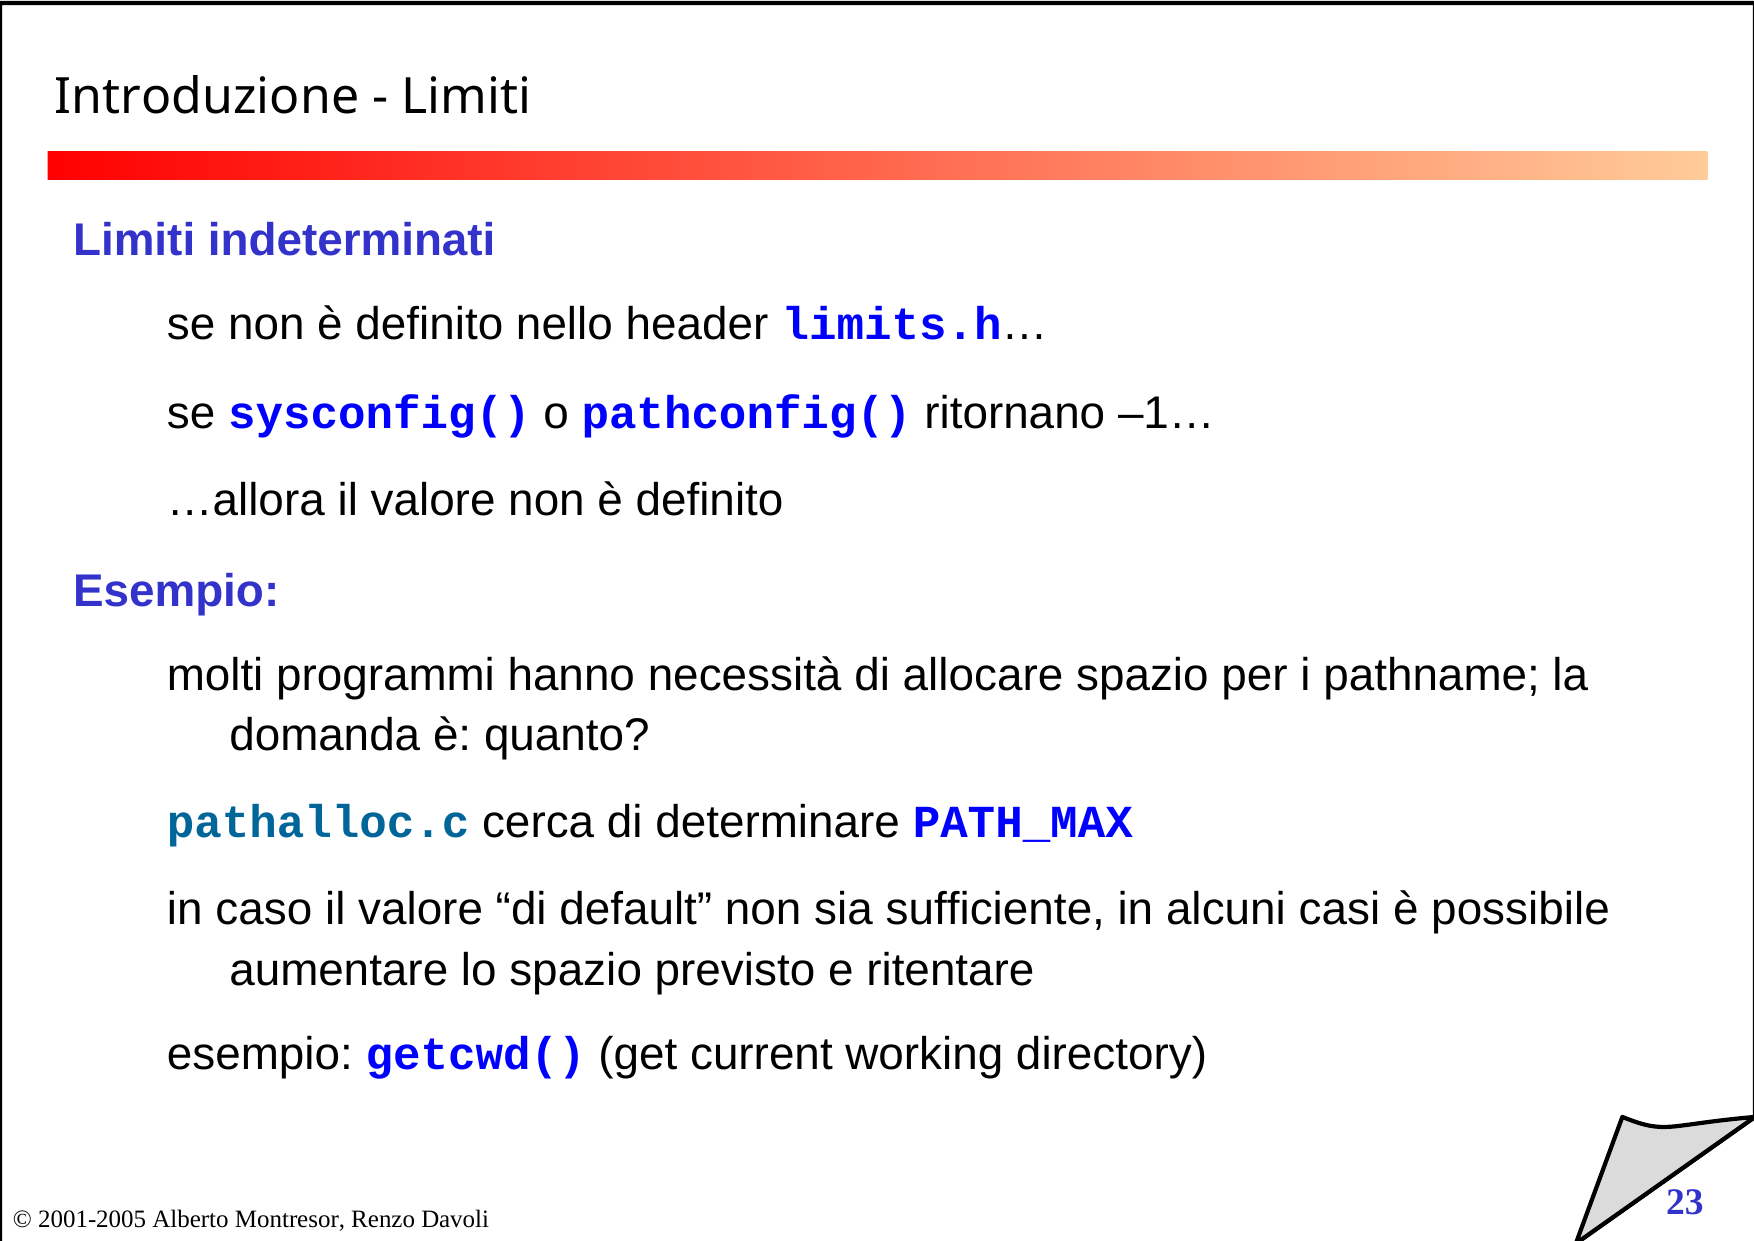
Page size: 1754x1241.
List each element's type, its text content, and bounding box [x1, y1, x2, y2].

list Limiti indeterminati se non è definito nello header limits.h… se sysconfig() o pathconfig() ritornano –1… …allora il valore non è definito Esempio: molti programmi hanno necessità di allocare spazio per i pathname; la domanda è: quanto? pathalloc.c cerca di determinare PATH_MAX in caso il valore “di default” non sia sufficiente, in alcuni casi è possibile aumentare lo spazio previsto e ritentare esempio: getcwd() (get current working directory) [58, 206, 1696, 1180]
title Introduzione - Limiti [40, 49, 1714, 144]
